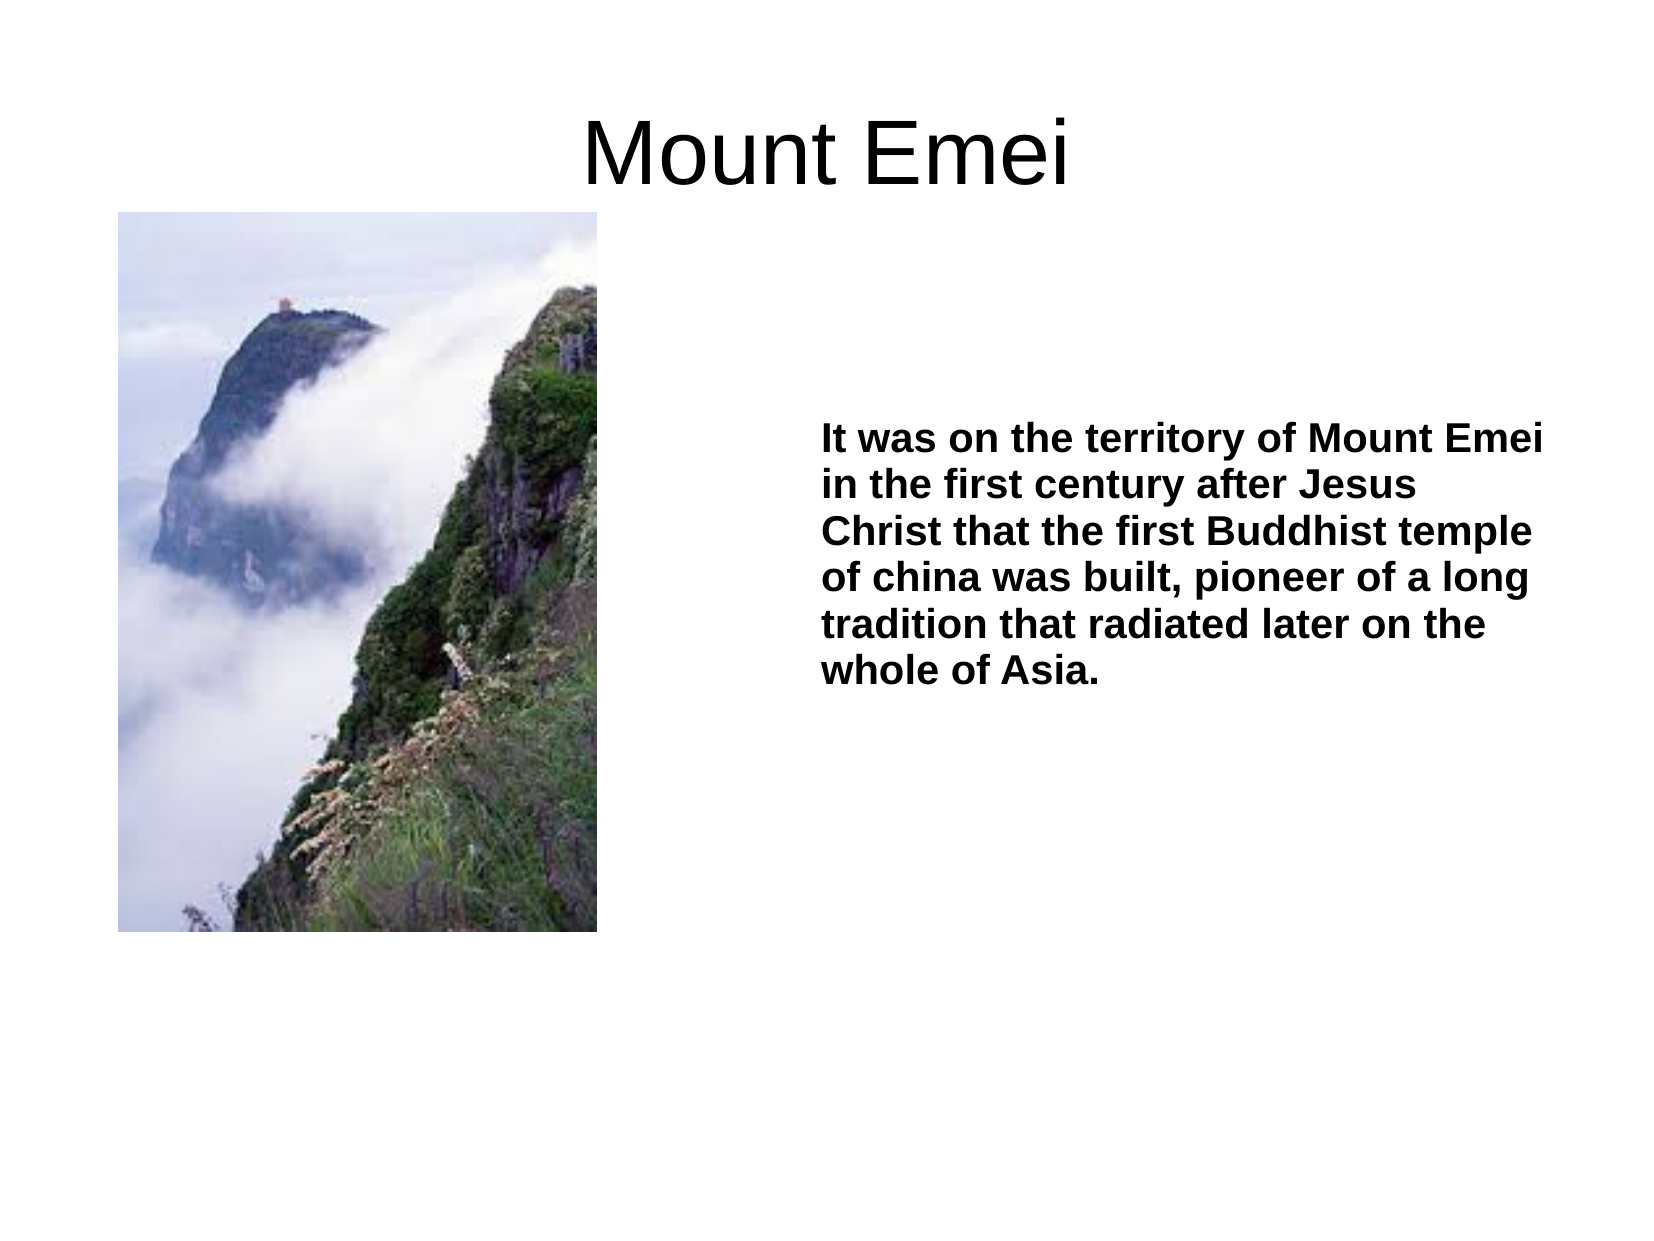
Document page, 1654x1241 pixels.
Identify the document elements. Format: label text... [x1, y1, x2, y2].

picture [118, 212, 597, 932]
title Mount Emei [82, 49, 1571, 257]
list It was on the territory of Mount Emei in the first century after Jesus Christ that the first Buddhist temple of china was built, pioneer of a long tradition that radiated later on the whole of Asia. [821, 414, 1548, 1134]
